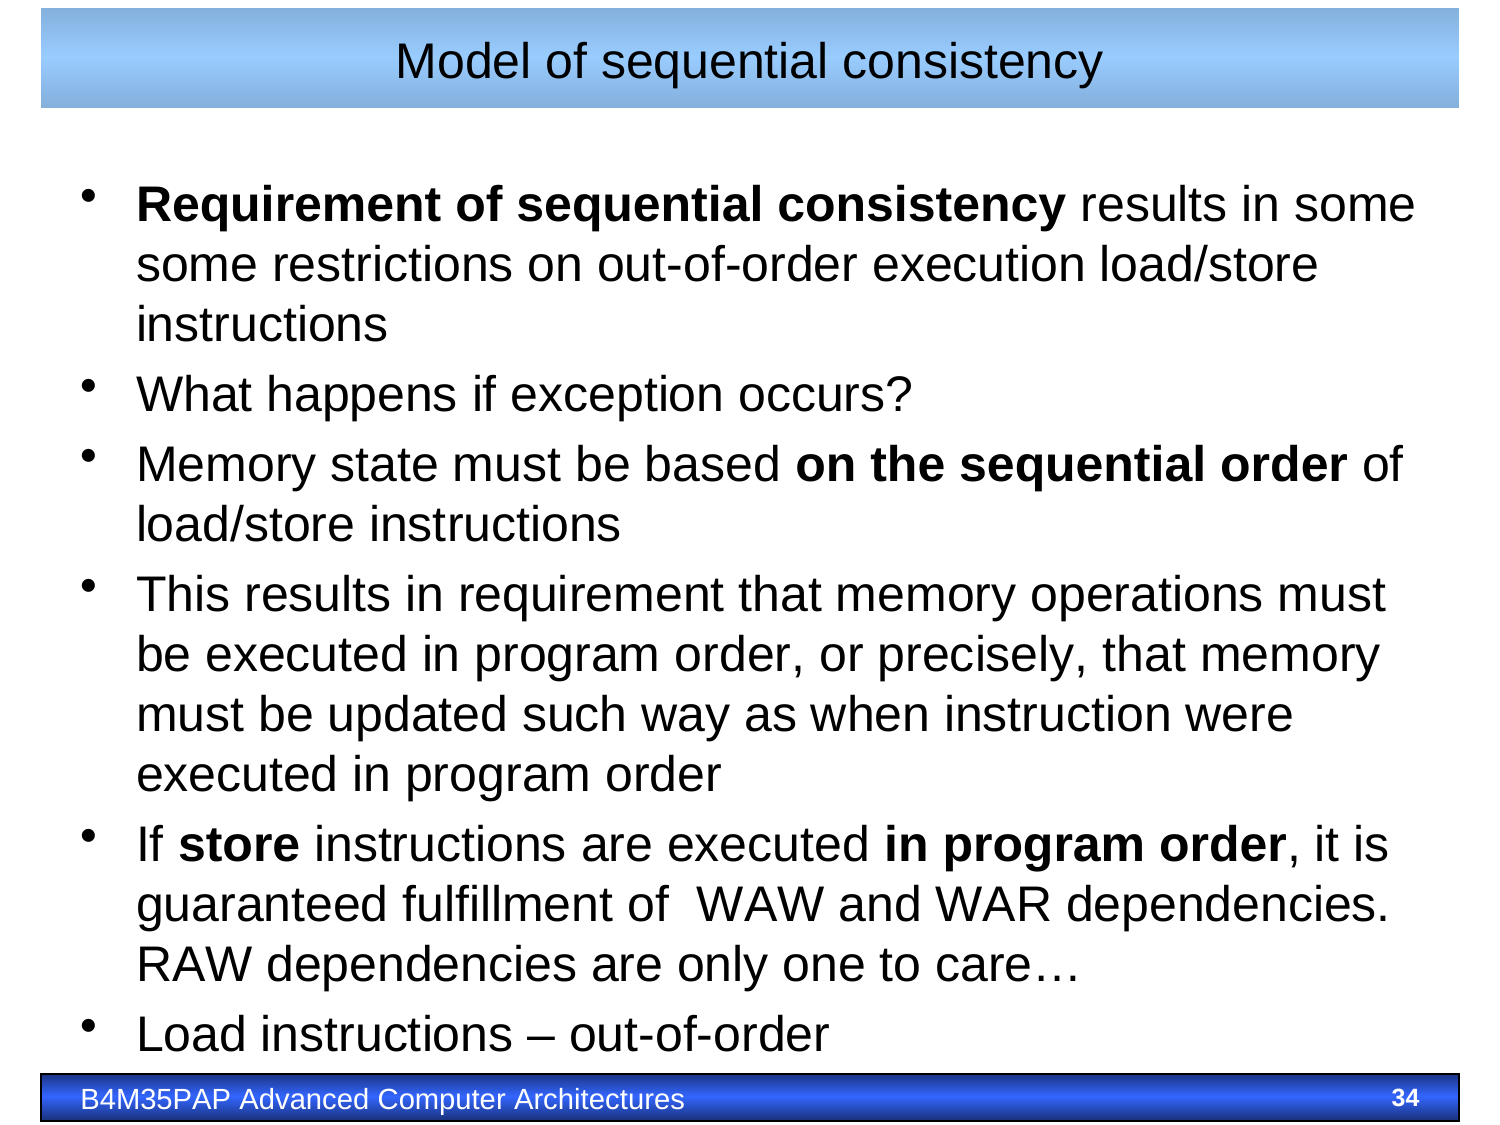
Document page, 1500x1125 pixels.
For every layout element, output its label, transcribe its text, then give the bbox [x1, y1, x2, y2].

list Requirement of sequential consistency results in some some restrictions on out-of-order execution load/store instructions What happens if exception occurs? Memory state must be based on the sequential order of load/store instructions This results in requirement that memory operations must be executed in program order, or precisely, that memory must be updated such way as when instruction were executed in program order If store instructions are executed in program order, it is guaranteed fulfillment of WAW and WAR dependencies. RAW dependencies are only one to care… Load instructions – out-of-order [64, 164, 1436, 992]
title Model of sequential consistency [41, 8, 1459, 108]
